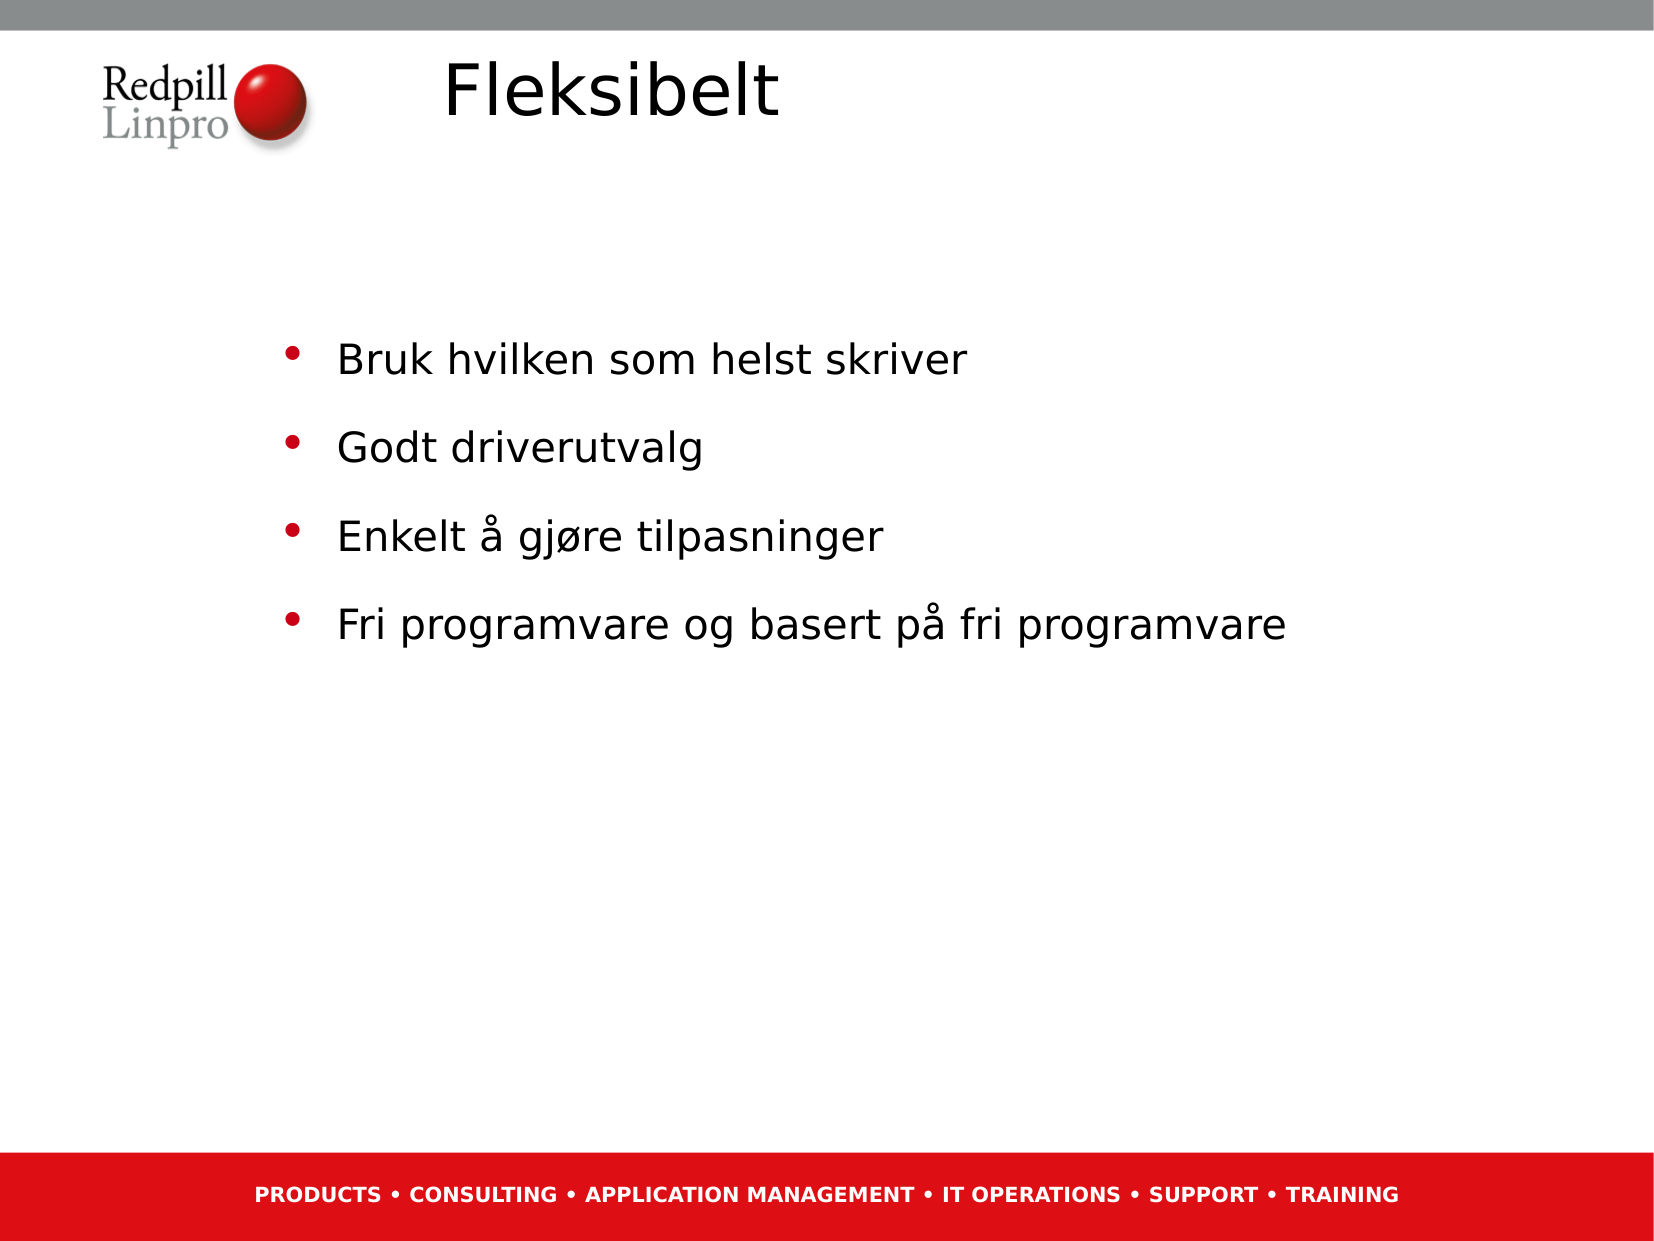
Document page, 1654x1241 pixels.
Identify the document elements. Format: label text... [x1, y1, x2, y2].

list Bruk hvilken som helst skriver Godt driverutvalg Enkelt å gjøre tilpasninger Fri programvare og basert på fri programvare [265, 324, 1571, 1094]
picture [0, 0, 1654, 1241]
title Fleksibelt [442, 49, 1571, 296]
